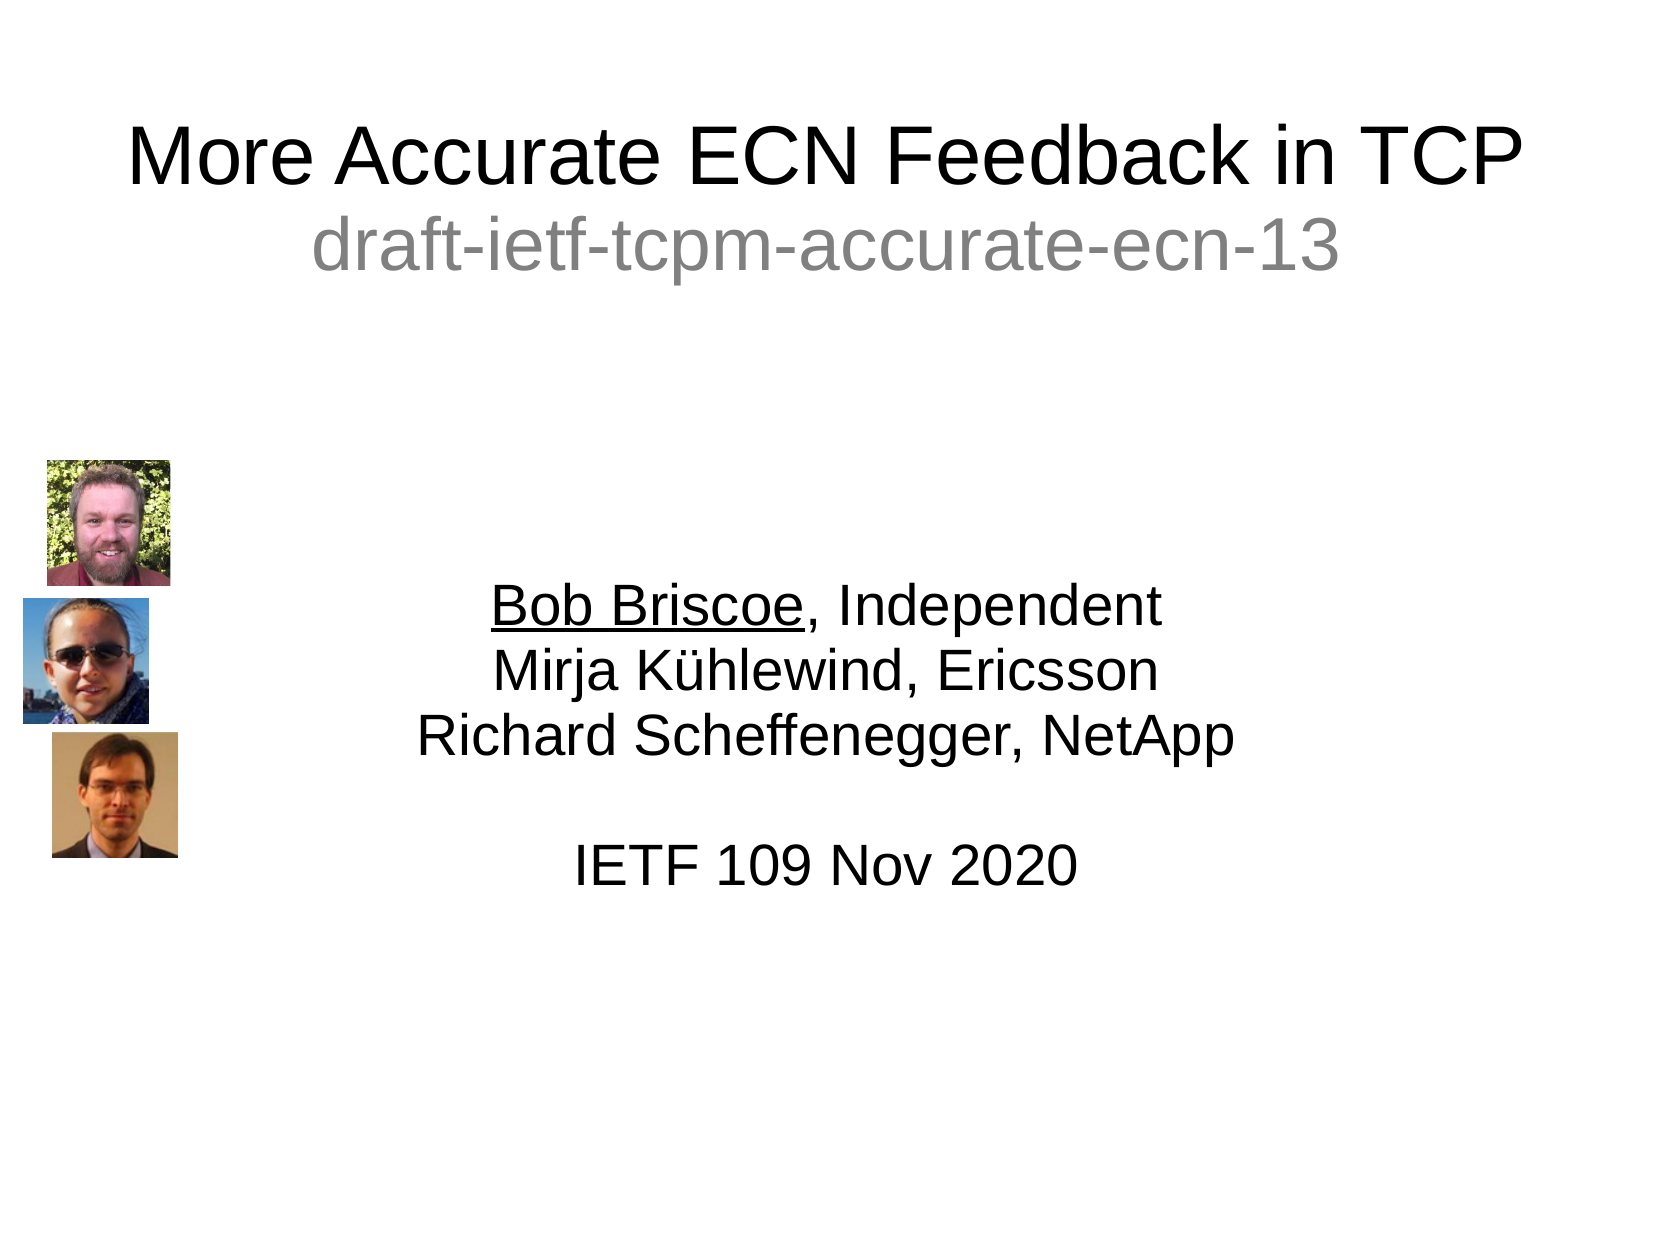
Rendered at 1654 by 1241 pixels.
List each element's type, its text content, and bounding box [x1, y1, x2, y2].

title More Accurate ECN Feedback in TCP draft-ietf-tcpm-accurate-ecn-13 [82, 58, 1571, 337]
picture [52, 732, 178, 858]
subtitle Bob Briscoe, Independent Mirja Kühlewind, Ericsson Richard Scheffenegger, NetApp IETF 109 Nov 2020 [82, 460, 1571, 1010]
picture [23, 598, 149, 724]
picture [47, 460, 171, 586]
